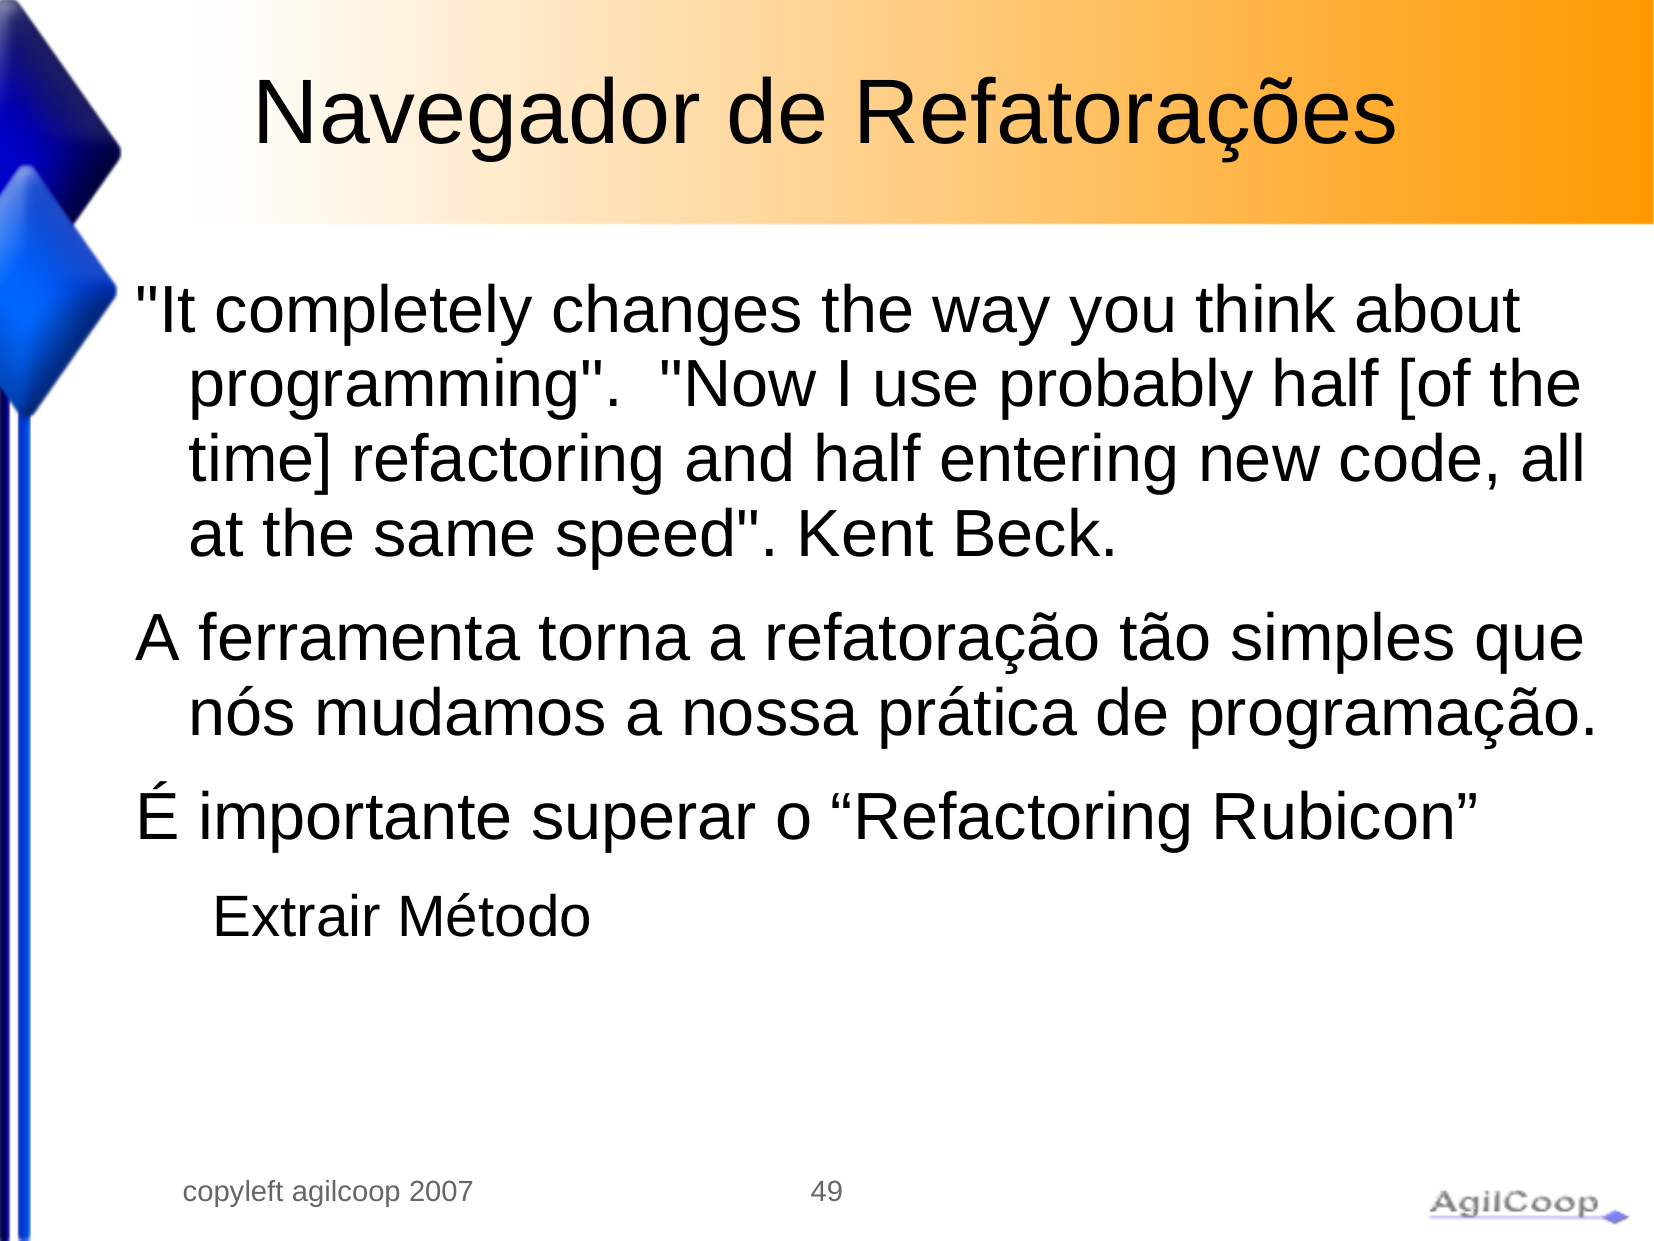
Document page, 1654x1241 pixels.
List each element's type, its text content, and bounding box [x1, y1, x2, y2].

picture [0, 0, 1654, 1241]
list "It completely changes the way you think about programming". "Now I use probably half [of the time] refactoring and half entering new code, all at the same speed". Kent Beck. A ferramenta torna a refatoração tão simples que nós mudamos a nossa prática de programação. É importante superar o “Refactoring Rubicon” Extrair Método [118, 271, 1607, 1123]
title Navegador de Refatorações [82, 8, 1571, 216]
